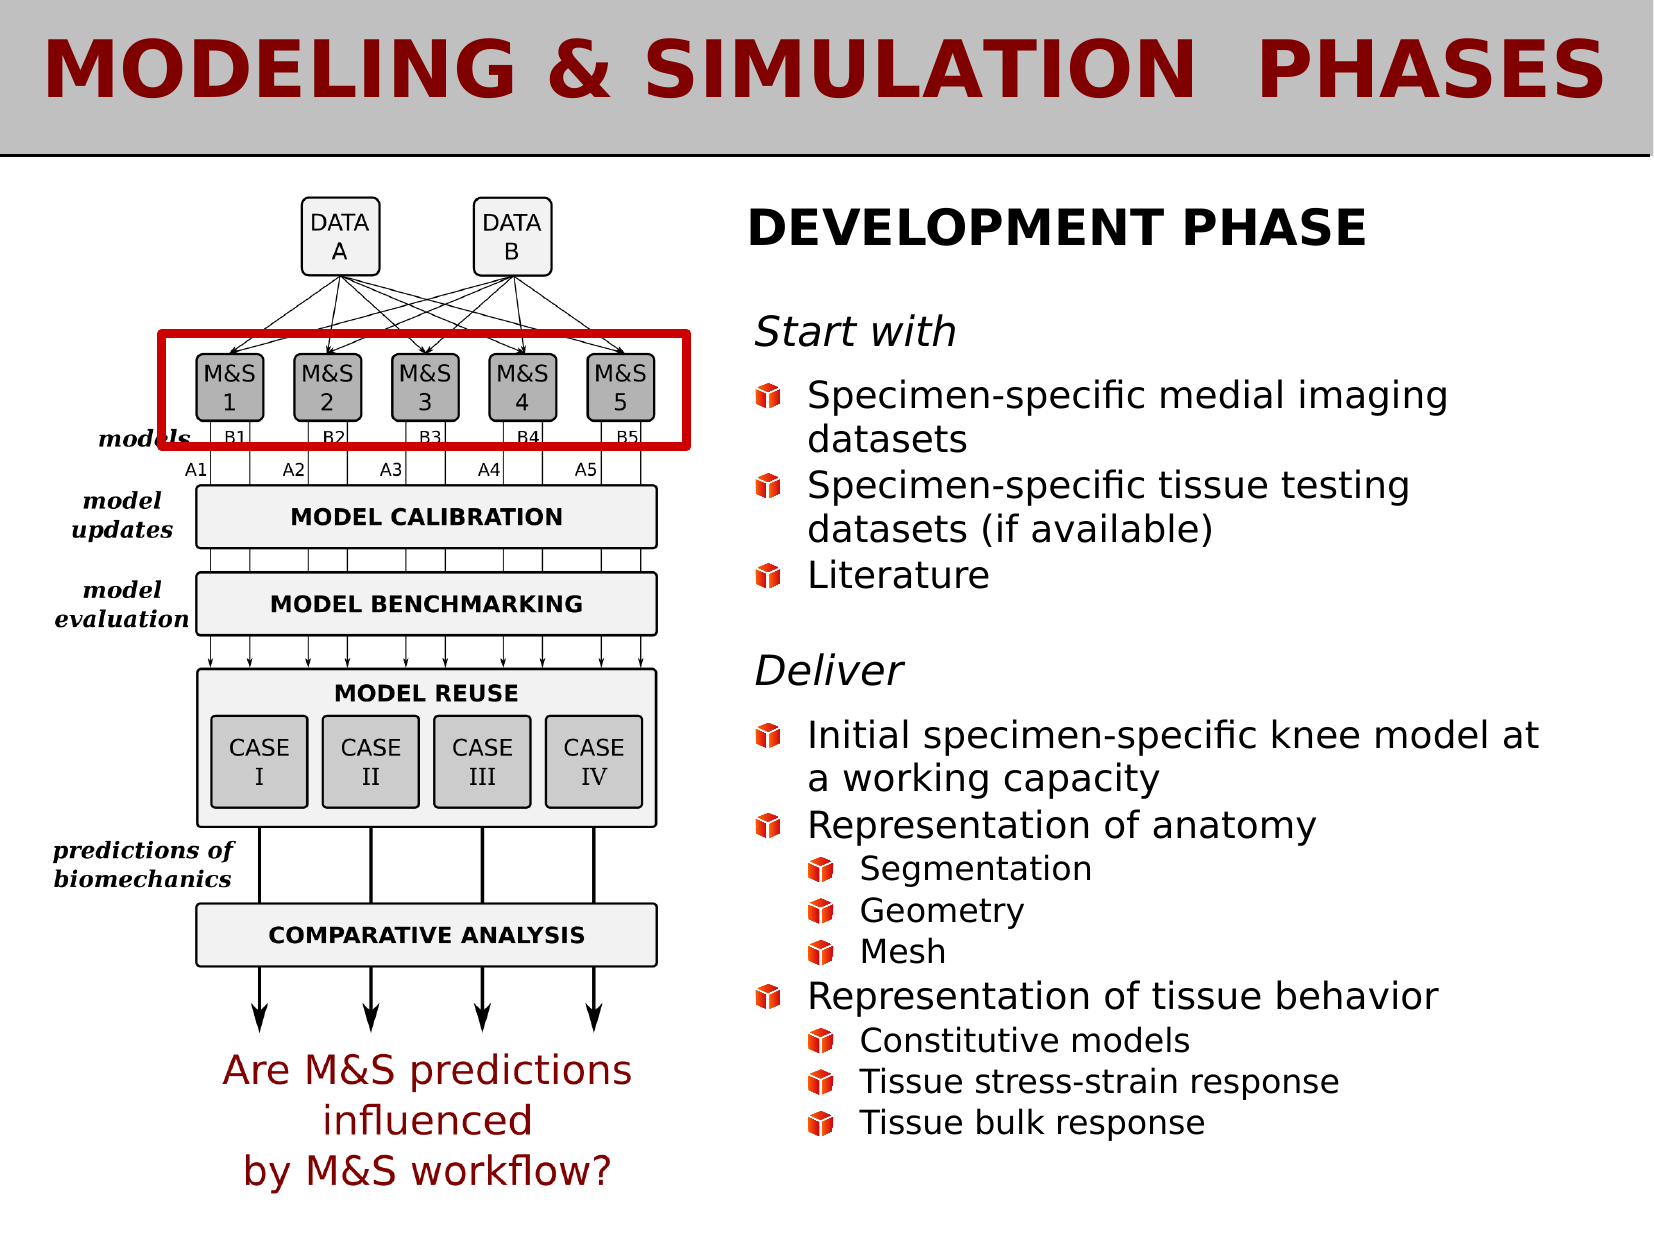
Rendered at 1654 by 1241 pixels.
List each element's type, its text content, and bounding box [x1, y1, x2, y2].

text_box MODELING & SIMULATION PHASES [0, 24, 1651, 132]
picture [45, 183, 664, 1201]
text_box DEVELOPMENT PHASE [731, 191, 1388, 269]
text_box Start with Specimen-specific medial imaging datasets Specimen-specific tissue testing datasets (if available) Literature Deliver Initial specimen-specific knee model at a working capacity Representation of anatomy Segmentation Geometry Mesh Representation of tissue behavior Constitutive models Tissue stress-strain response Tissue bulk response [739, 300, 1578, 1201]
picture [166, 338, 664, 442]
text_box [0, 0, 1654, 156]
